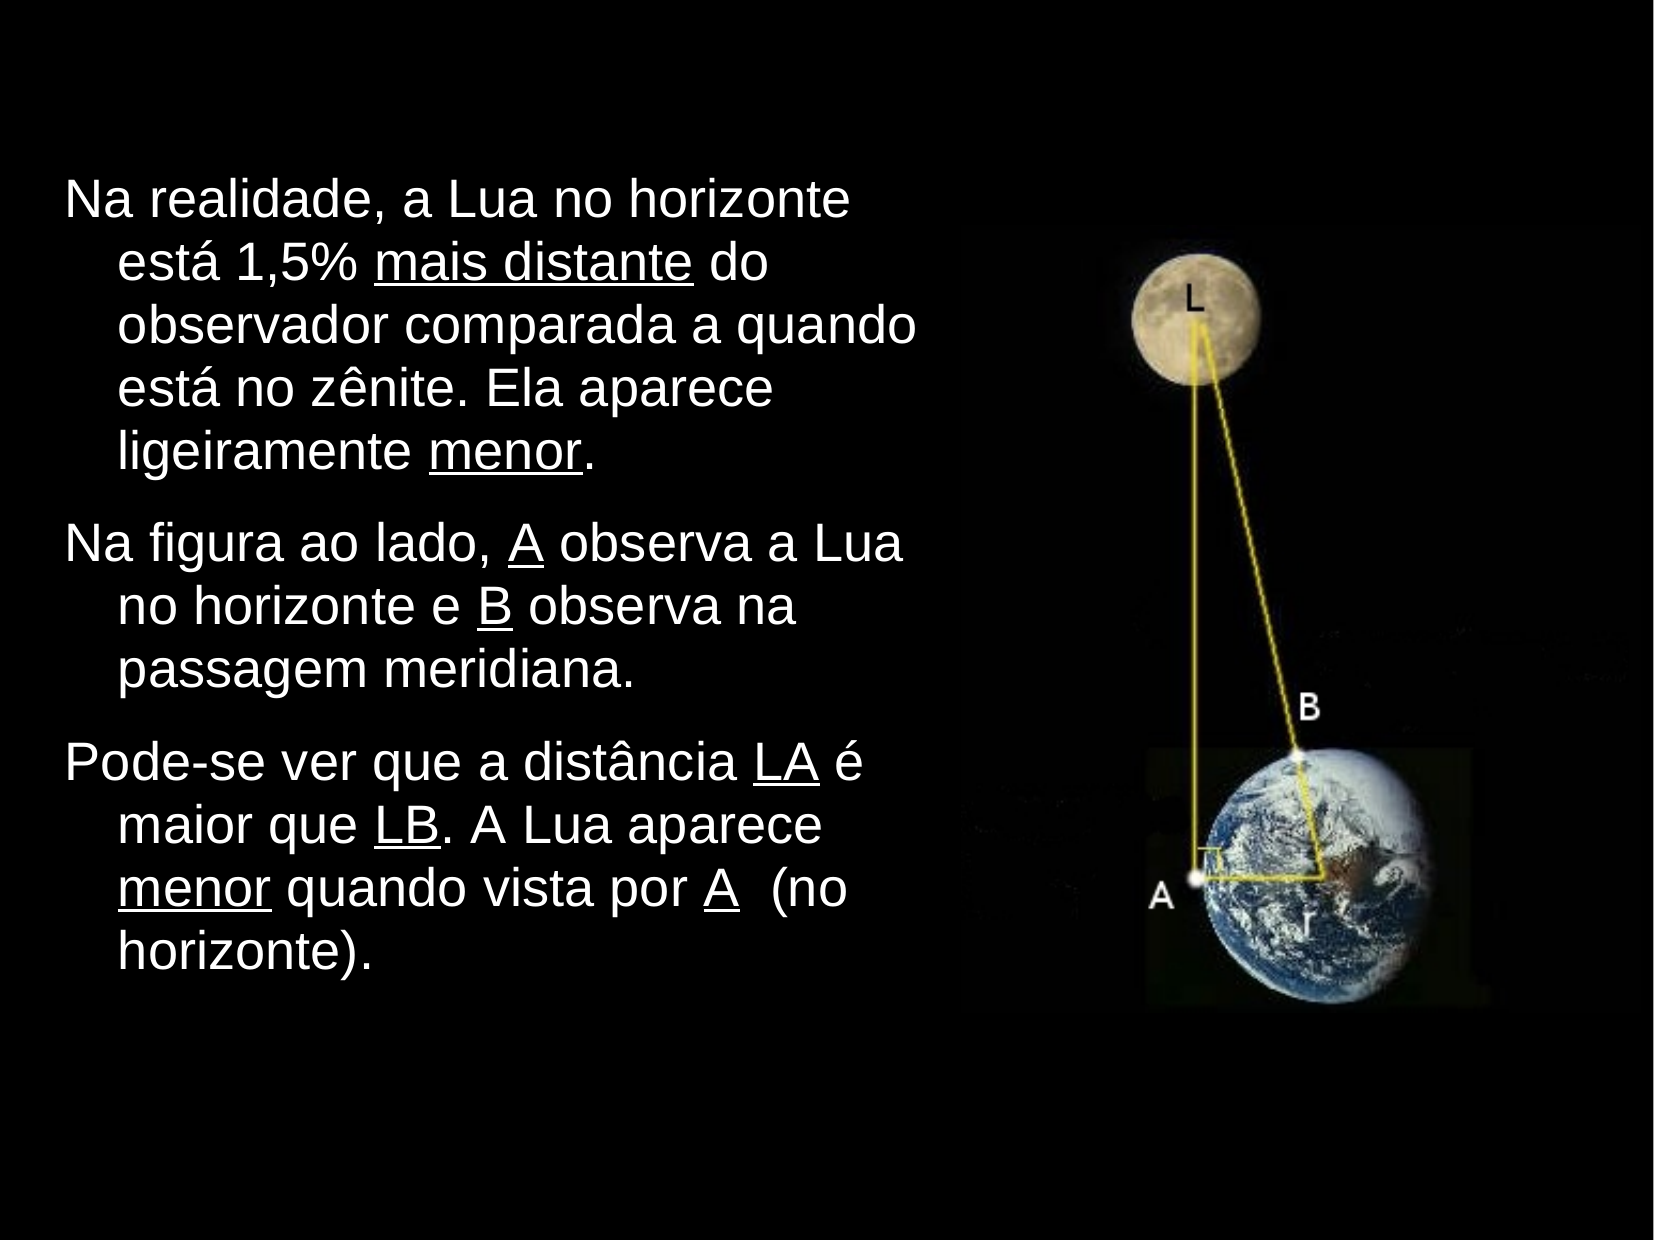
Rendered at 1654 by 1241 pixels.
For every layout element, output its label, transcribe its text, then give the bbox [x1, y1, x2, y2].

list Na realidade, a Lua no horizonte está 1,5% mais distante do observador comparada a quando está no zênite. Ela aparece ligeiramente menor. Na figura ao lado, A observa a Lua no horizonte e B observa na passagem meridiana. Pode-se ver que a distância LA é maior que LB. A Lua aparece menor quando vista por A (no horizonte). [47, 166, 970, 1062]
picture [961, 225, 1641, 1013]
